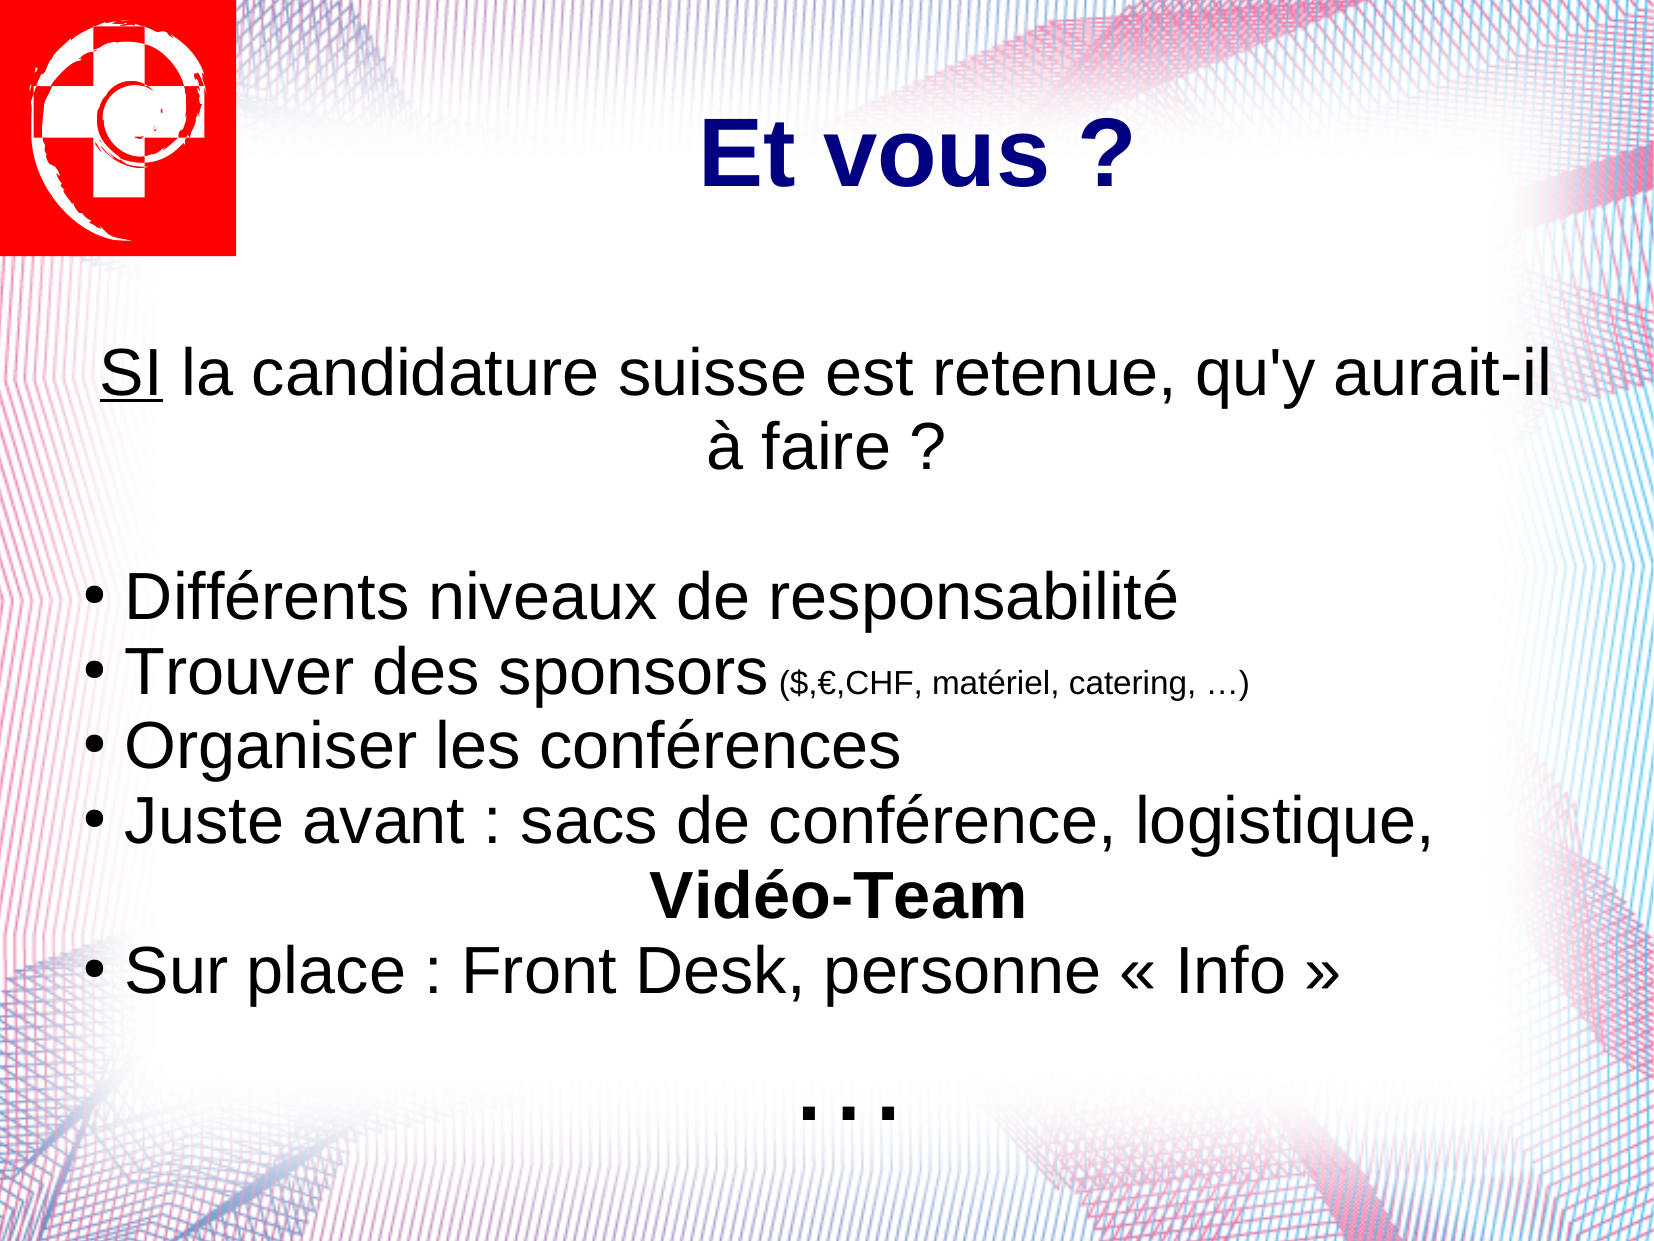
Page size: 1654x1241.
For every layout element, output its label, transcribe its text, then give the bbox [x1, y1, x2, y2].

picture [0, 0, 1654, 1241]
subtitle SI la candidature suisse est retenue, qu'y aurait-il à faire ? Différents niveaux de responsabilité Trouver des sponsors ($,€,CHF, matériel, catering, …) Organiser les conférences Juste avant : sacs de conférence, logistique, Vidéo-Team Sur place : Front Desk, personne « Info » … [82, 331, 1571, 1151]
title Et vous ? [265, 49, 1571, 257]
